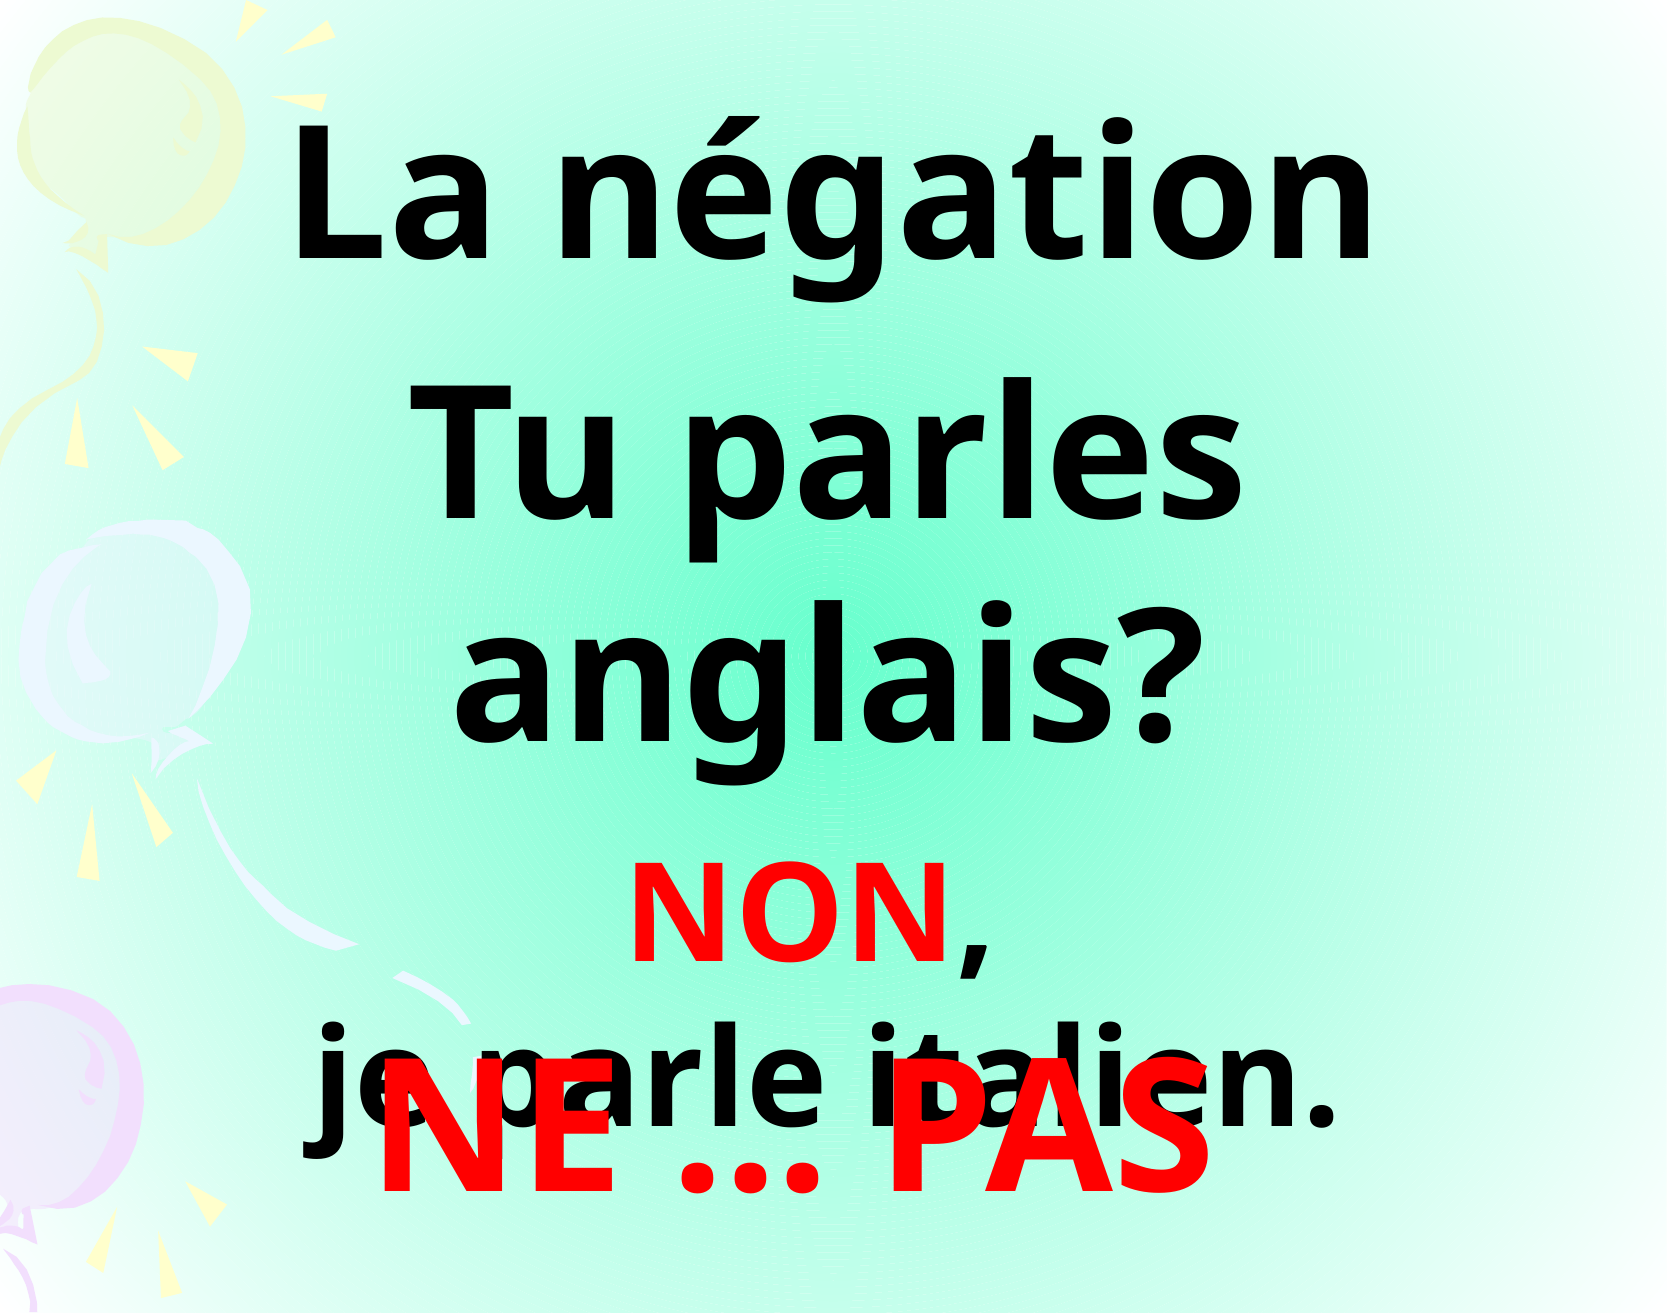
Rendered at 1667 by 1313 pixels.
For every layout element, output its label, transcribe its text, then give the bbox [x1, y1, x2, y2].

text_box Tu parles anglais? NON, je parle italien. [0, 326, 1662, 939]
text_box La négation [0, 65, 1667, 304]
text_box NE ... PAS [0, 998, 1626, 1237]
